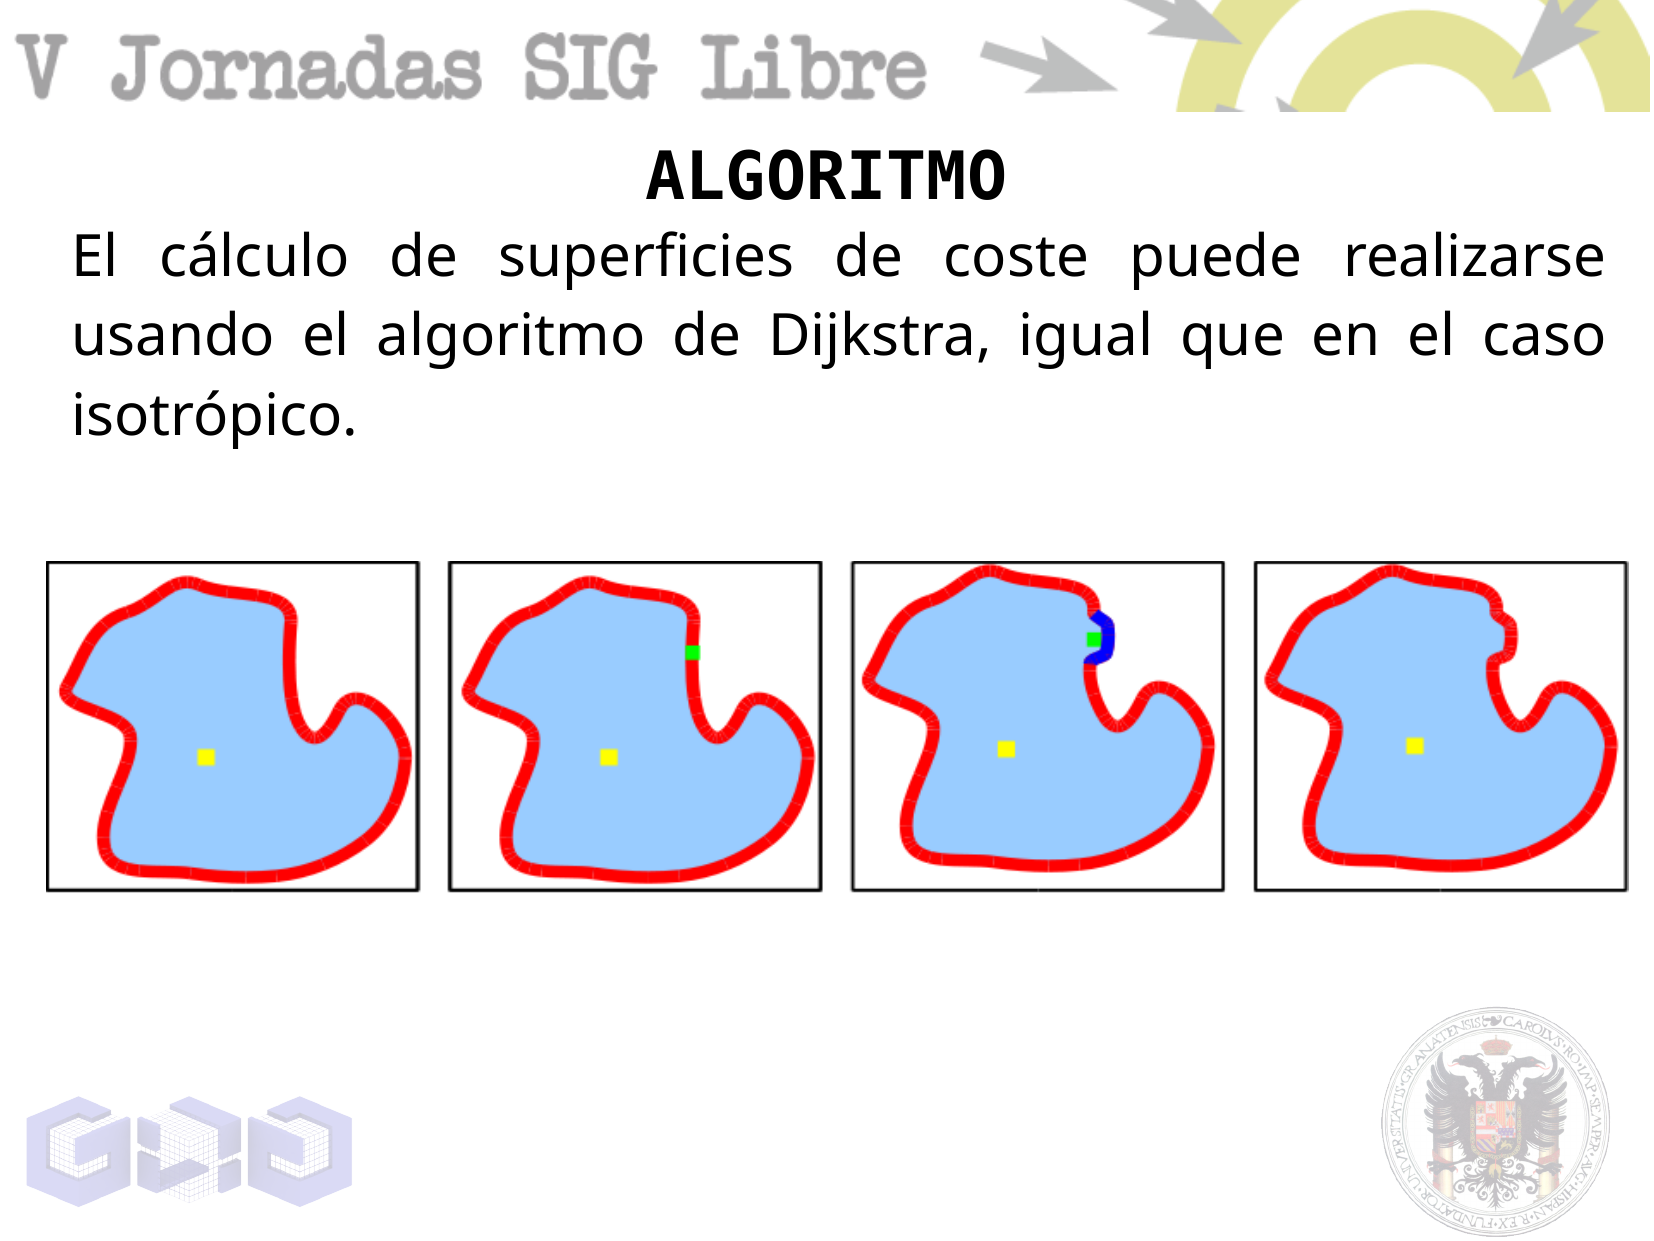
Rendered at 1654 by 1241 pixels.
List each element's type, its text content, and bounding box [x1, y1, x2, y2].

text_box Comparación con camino isotrópico. [0, 0, 1650, 112]
text_box ALGORITMO [0, 129, 1654, 223]
picture [46, 561, 1629, 894]
text_box El cálculo de superficies de coste puede realizarse usando el algoritmo de Dijkstra, igual que en el caso isotrópico. [56, 206, 1622, 561]
